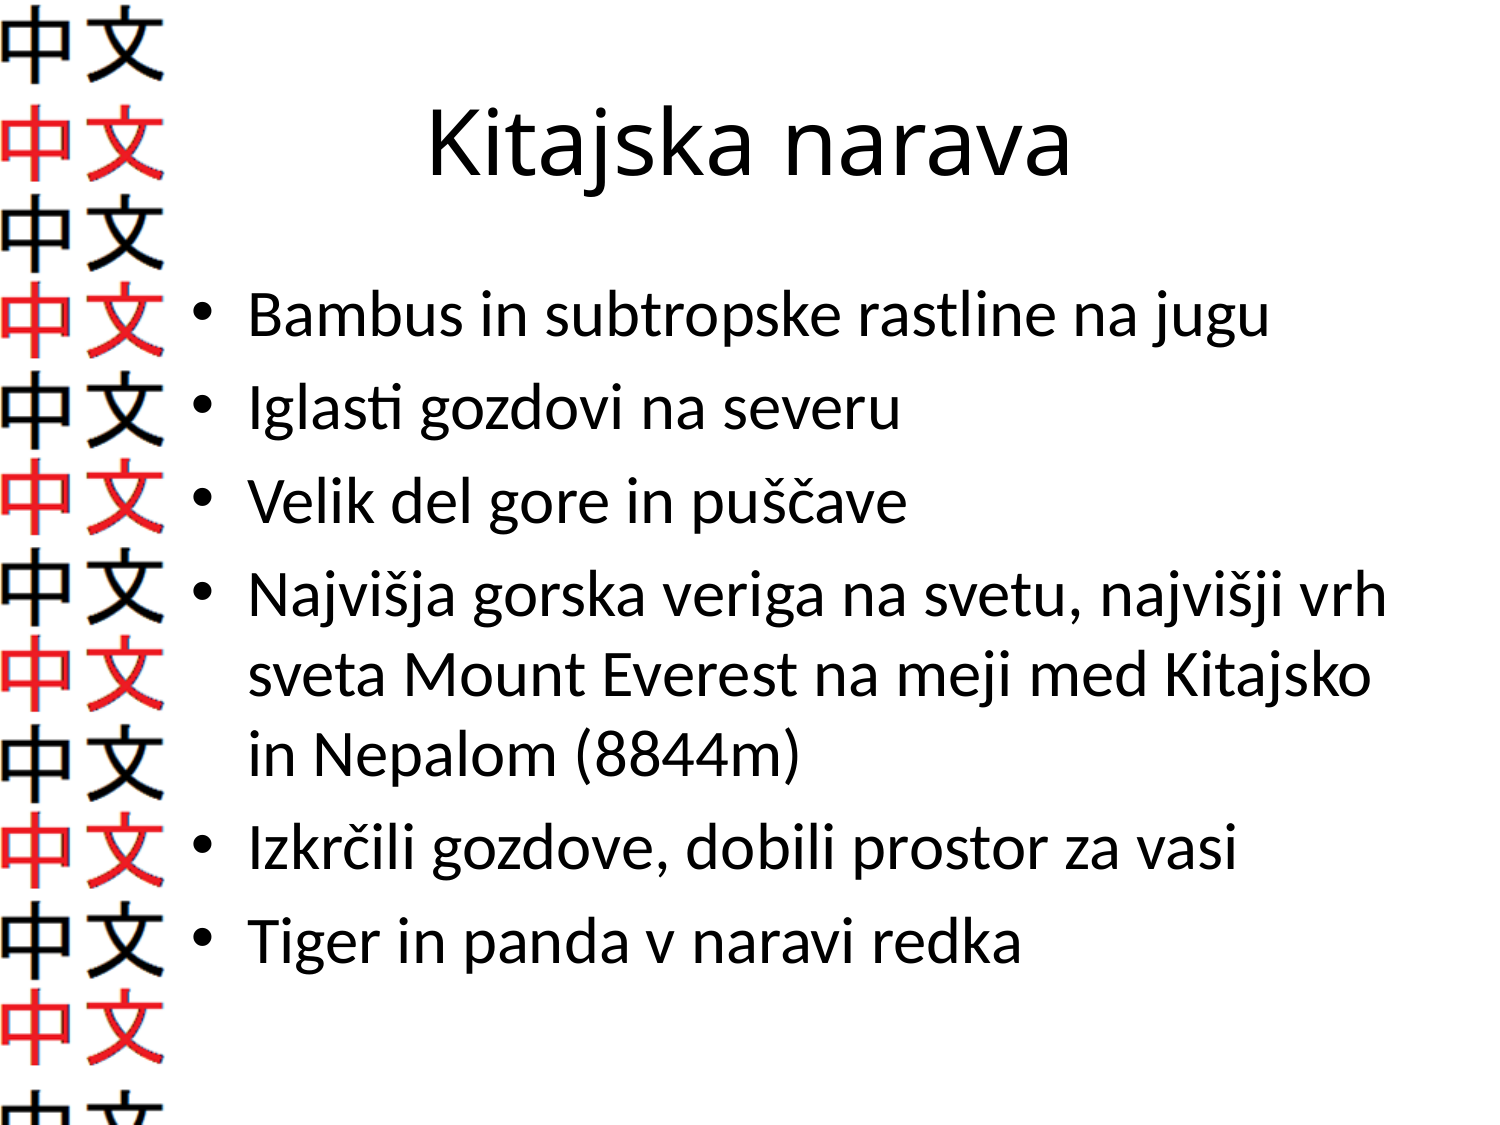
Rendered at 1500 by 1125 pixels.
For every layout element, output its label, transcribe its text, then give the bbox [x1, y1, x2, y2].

list Bambus in subtropske rastline na jugu Iglasti gozdovi na severu Velik del gore in puščave Najvišja gorska veriga na svetu, najvišji vrh sveta Mount Everest na meji med Kitajsko in Nepalom (8844m) Izkrčili gozdove, dobili prostor za vasi Tiger in panda v naravi redka [186, 262, 1425, 1005]
picture [0, 0, 186, 1125]
title Kitajska narava [186, 45, 1425, 233]
